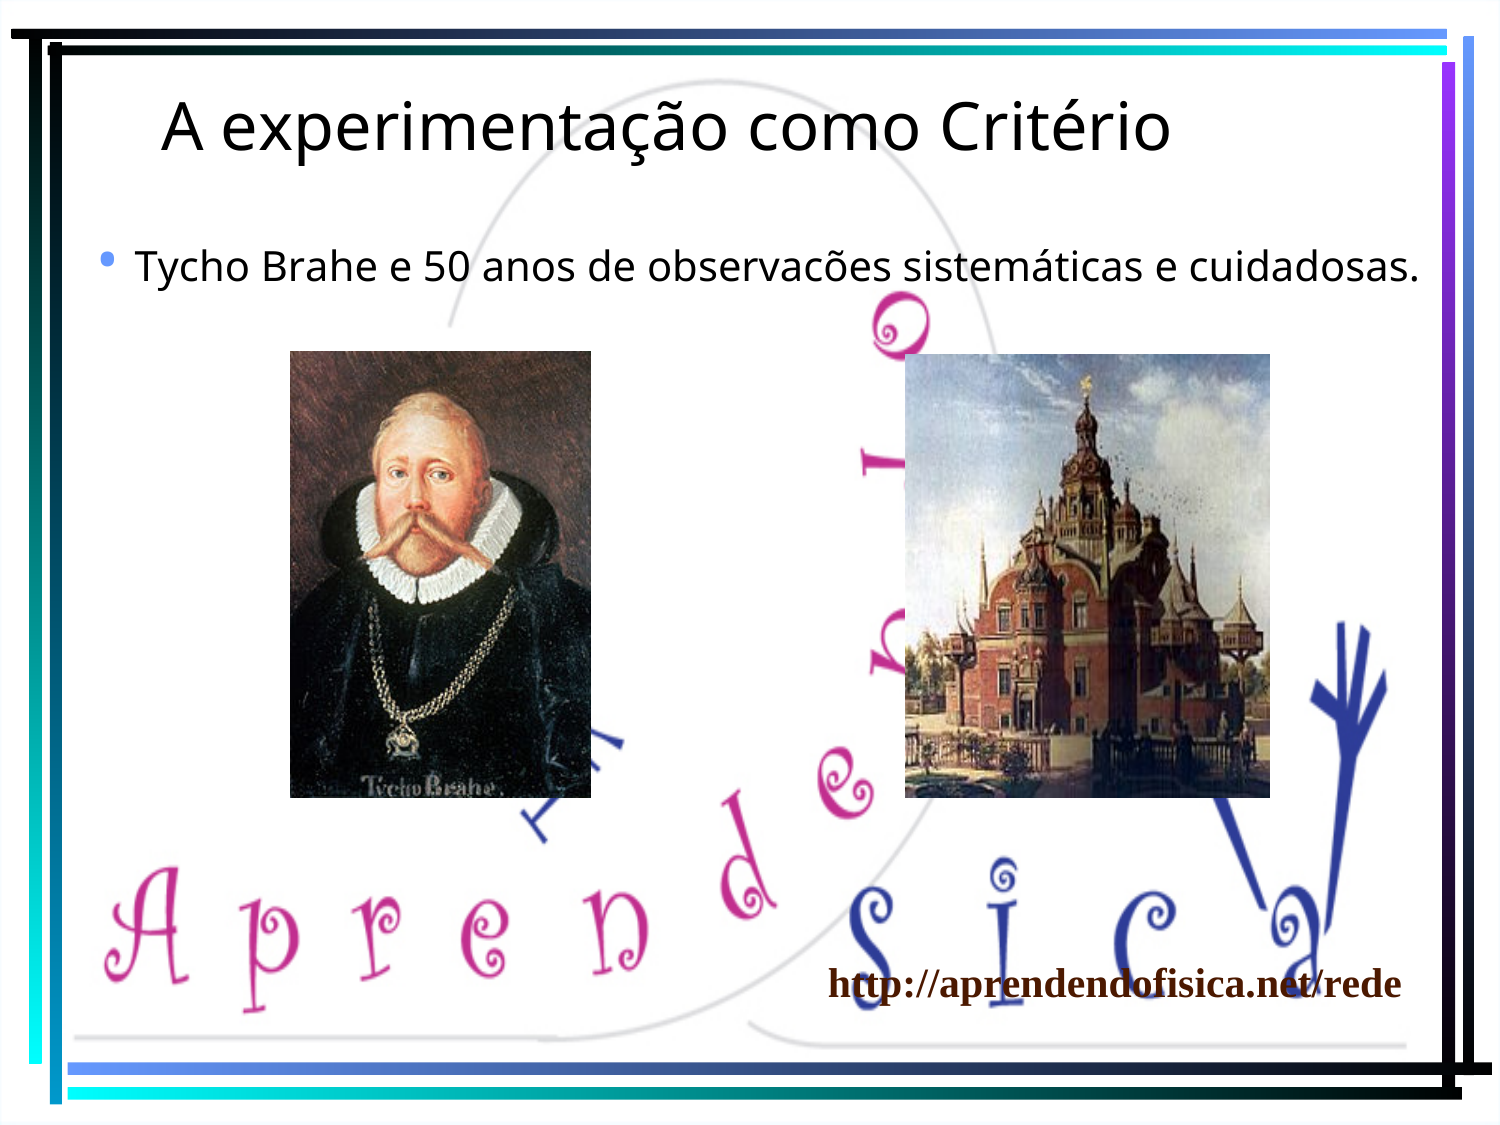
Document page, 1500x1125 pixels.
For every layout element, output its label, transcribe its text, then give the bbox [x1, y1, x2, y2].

list Tycho Brahe e 50 anos de observacões sistemáticas e cuidadosas. [81, 209, 1470, 358]
title A experimentação como Critério [68, 62, 1381, 207]
text_box http://aprendendofisica.net/rede [763, 944, 1418, 1016]
picture [0, 0, 1500, 1125]
